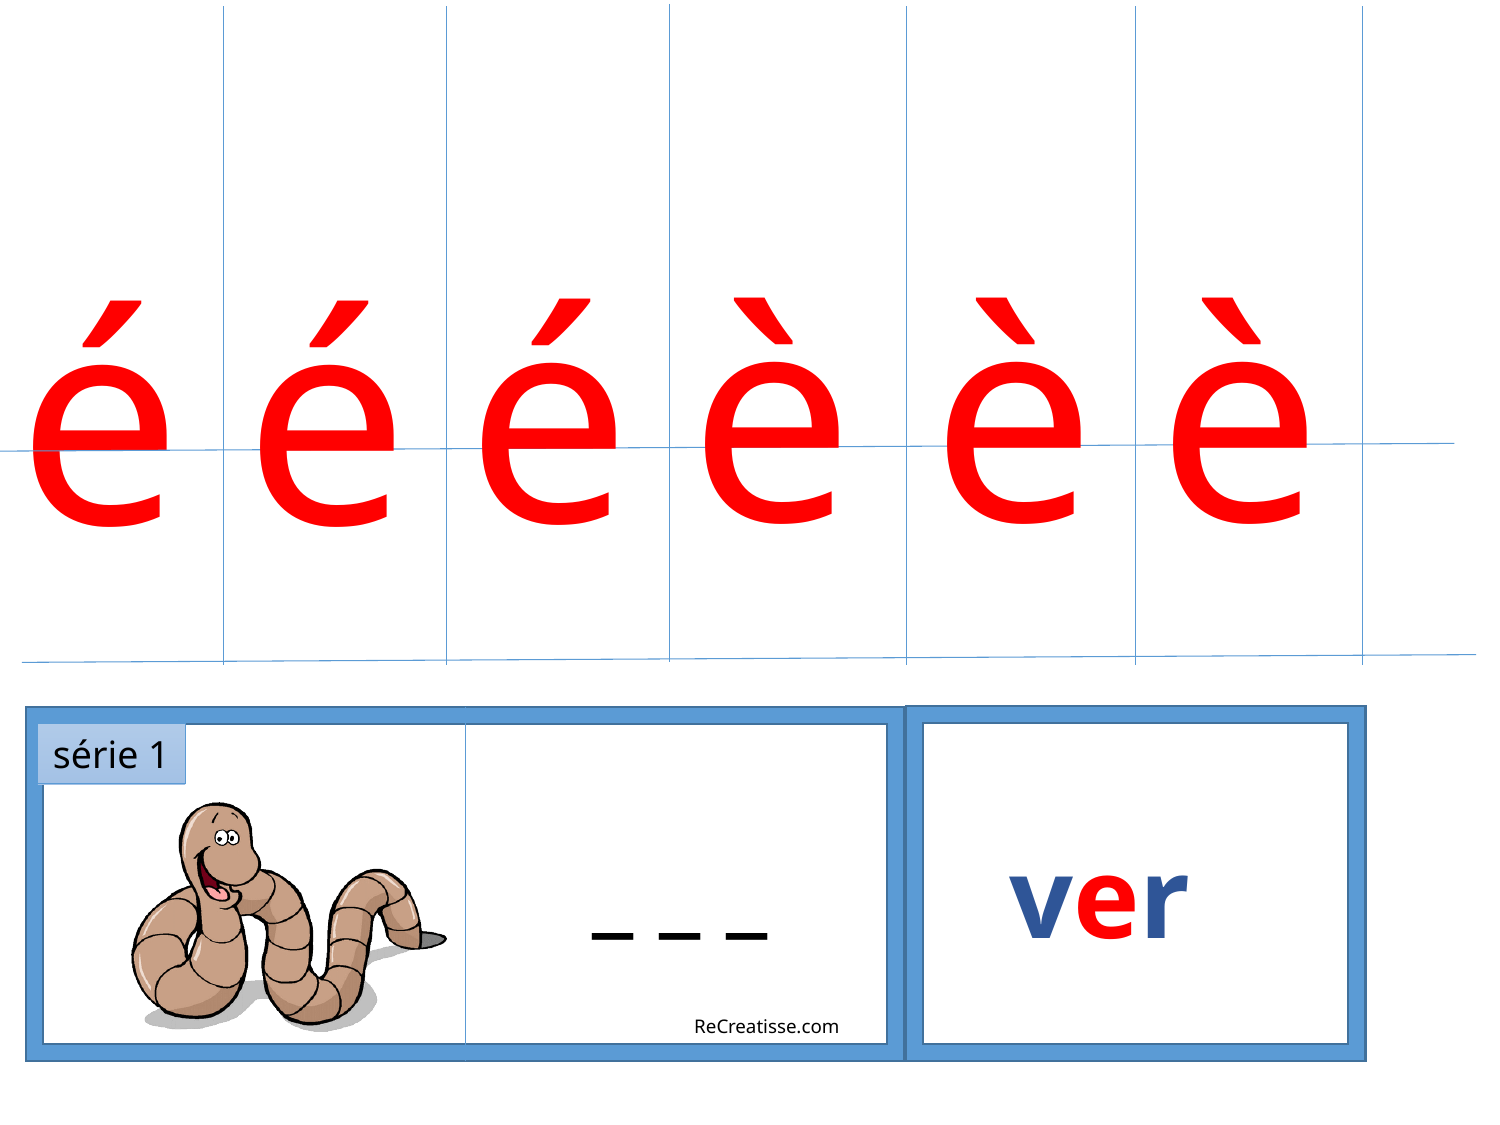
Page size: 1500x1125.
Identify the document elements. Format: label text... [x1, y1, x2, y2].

text_box è [674, 223, 907, 588]
text_box ReCreatisse.com [679, 1007, 854, 1045]
text_box ver [994, 819, 1206, 969]
text_box [26, 706, 905, 1062]
text_box é [60, 386, 140, 430]
picture [131, 802, 447, 1032]
text_box [906, 706, 1366, 1062]
text_box é [2, 226, 197, 450]
text_box é [2, 451, 197, 591]
text_box è [1143, 223, 1375, 588]
text_box é [452, 224, 684, 589]
text_box è [917, 223, 1143, 588]
text_box série 1 [38, 724, 185, 784]
text_box é [230, 226, 425, 591]
text_box _ _ _ [578, 817, 809, 952]
